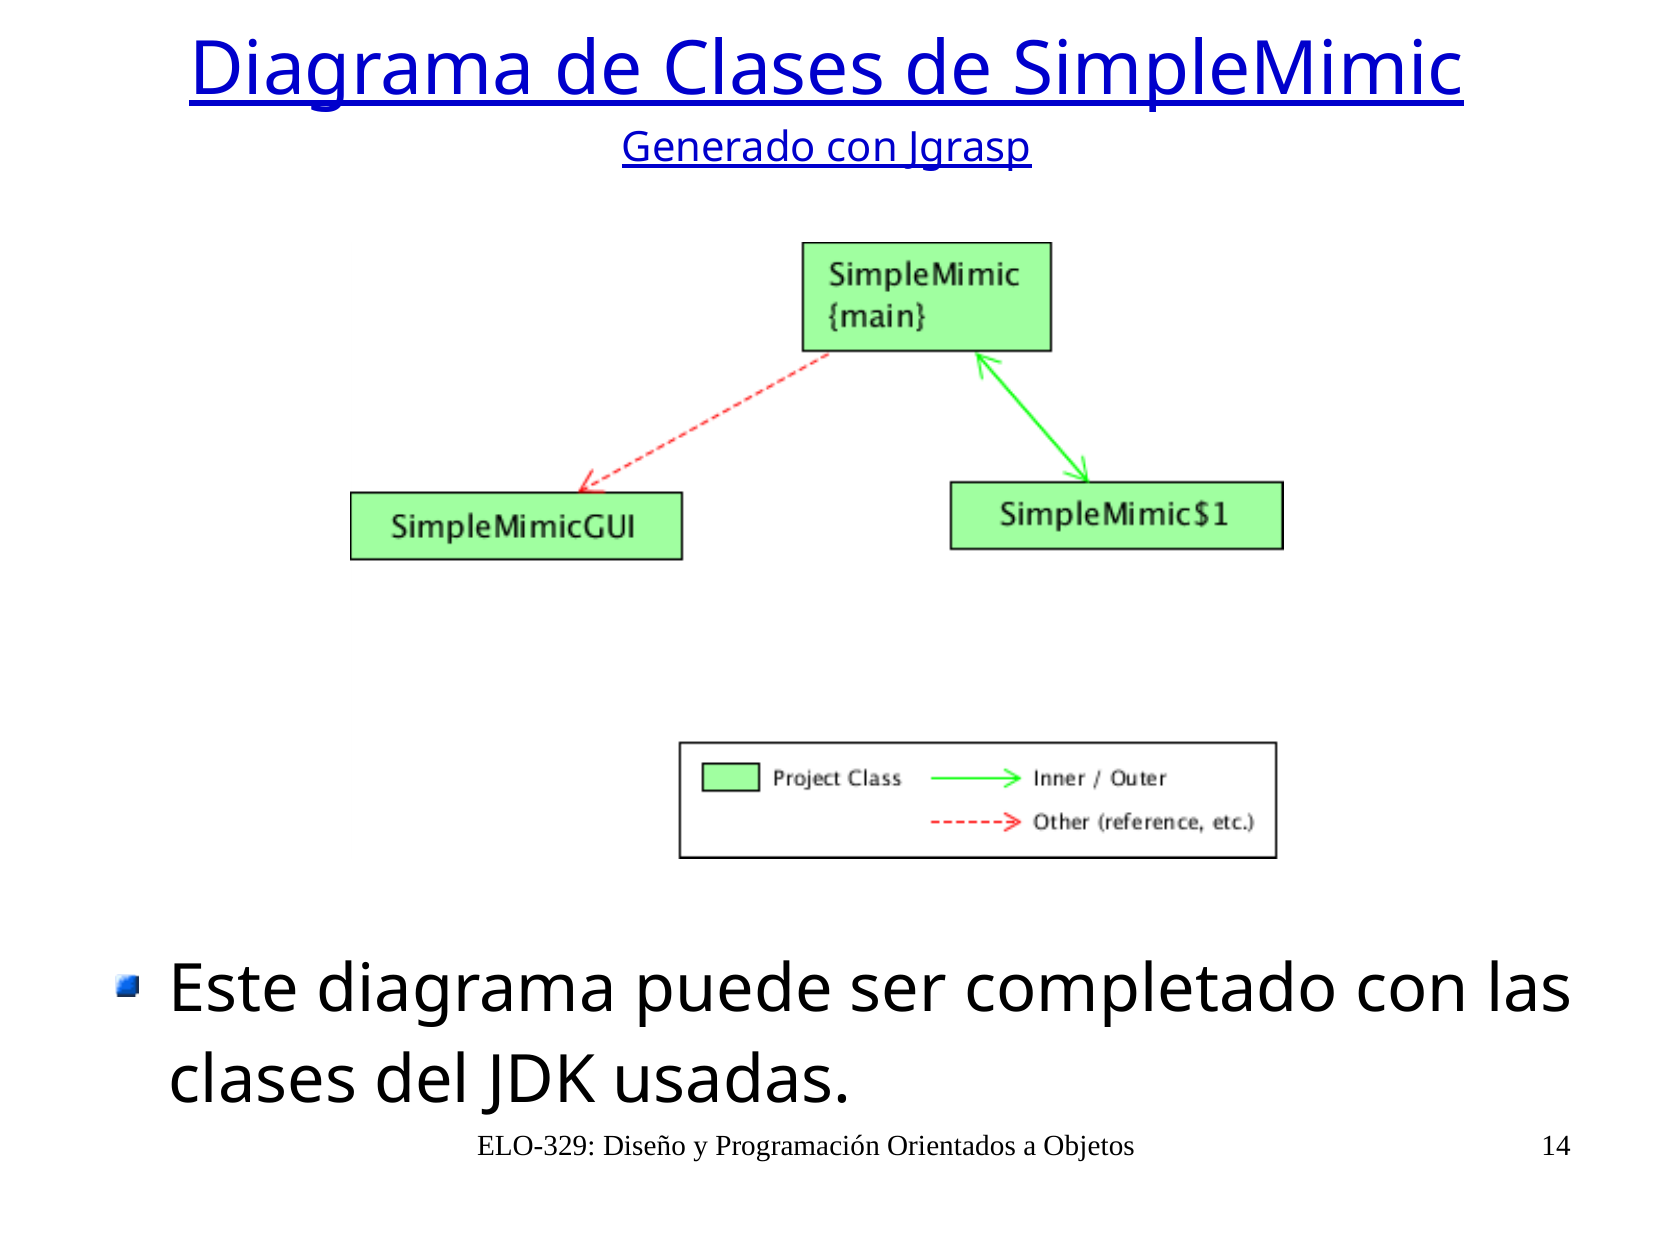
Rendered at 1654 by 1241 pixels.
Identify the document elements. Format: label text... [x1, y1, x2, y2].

list Este diagrama puede ser completado con las clases del JDK usadas. [98, 940, 1587, 1147]
title Diagrama de Clases de SimpleMimic Generado con Jgrasp [82, 35, 1571, 153]
picture [350, 242, 1284, 859]
